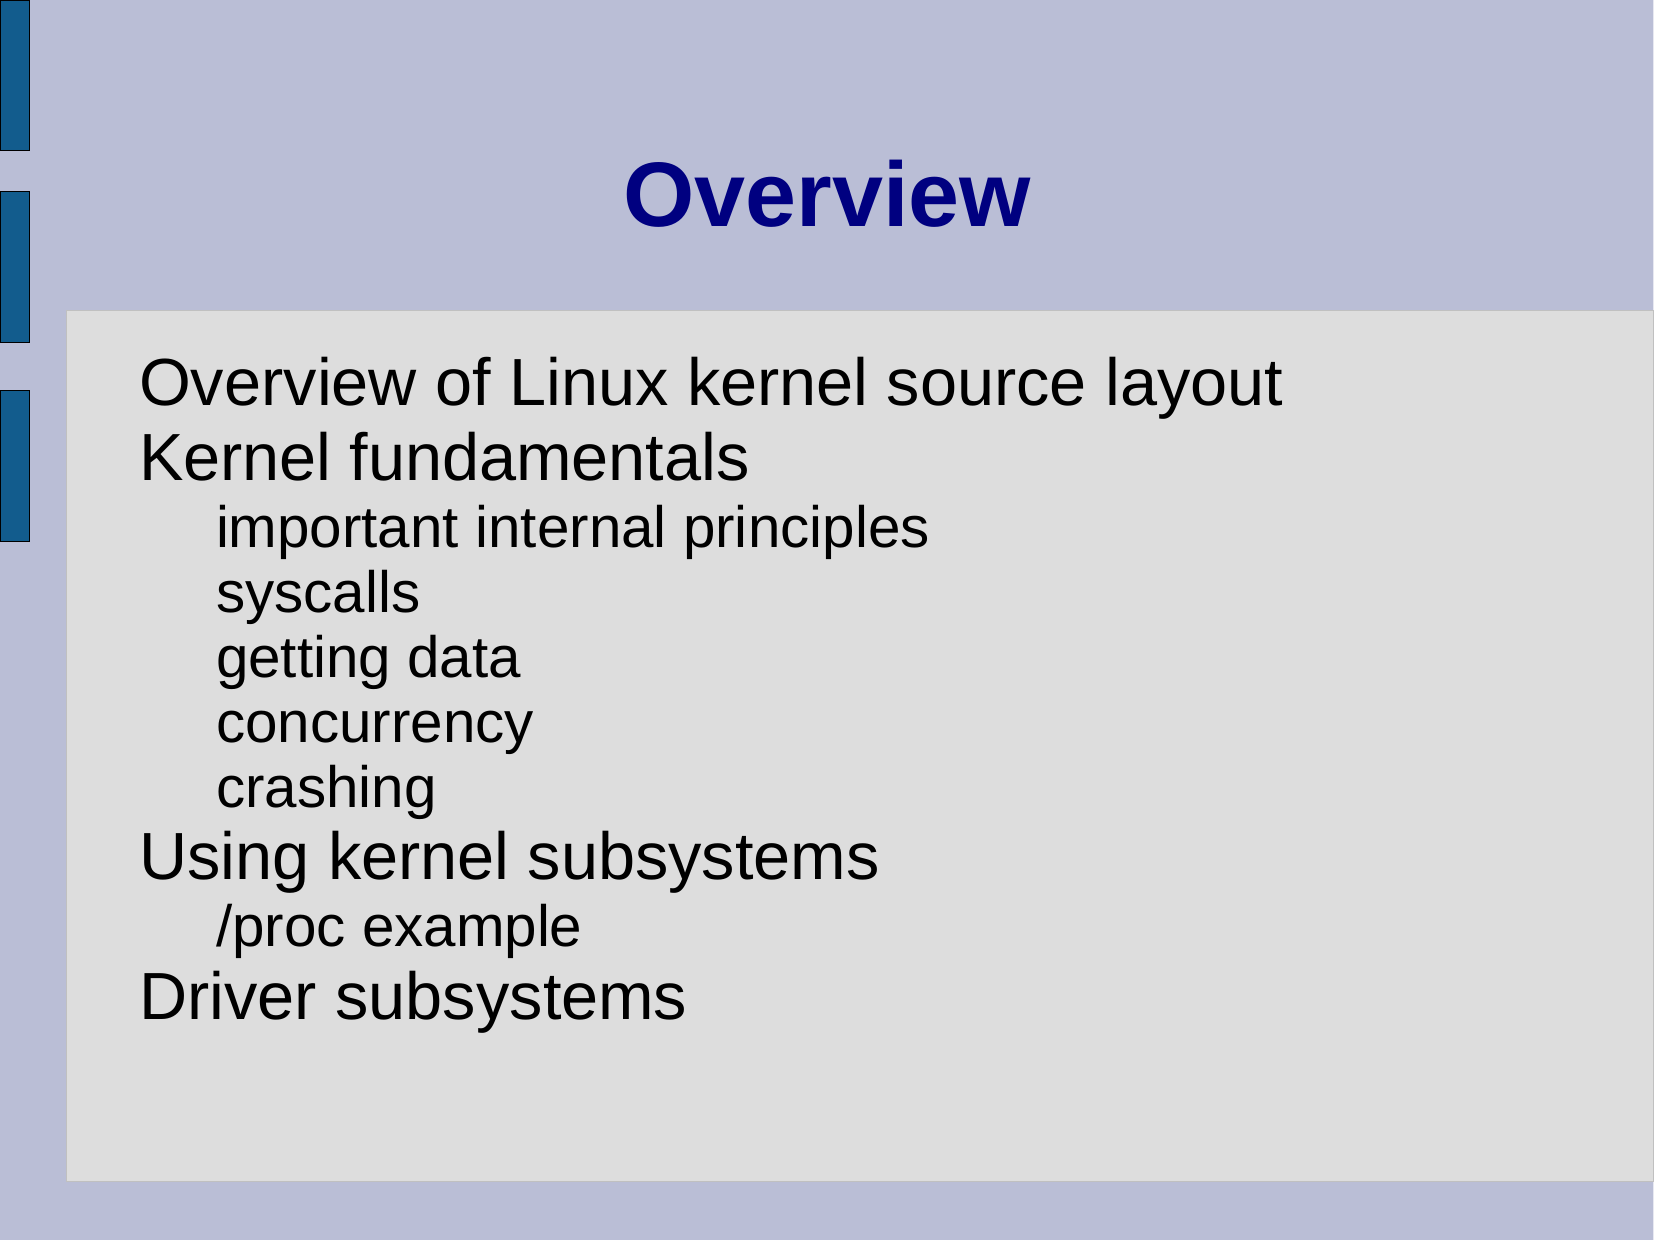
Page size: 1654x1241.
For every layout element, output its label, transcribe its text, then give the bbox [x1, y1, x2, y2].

title Overview [121, 91, 1534, 299]
list Overview of Linux kernel source layout Kernel fundamentals important internal principles syscalls getting data concurrency crashing Using kernel subsystems /proc example Driver subsystems [121, 344, 1534, 1112]
